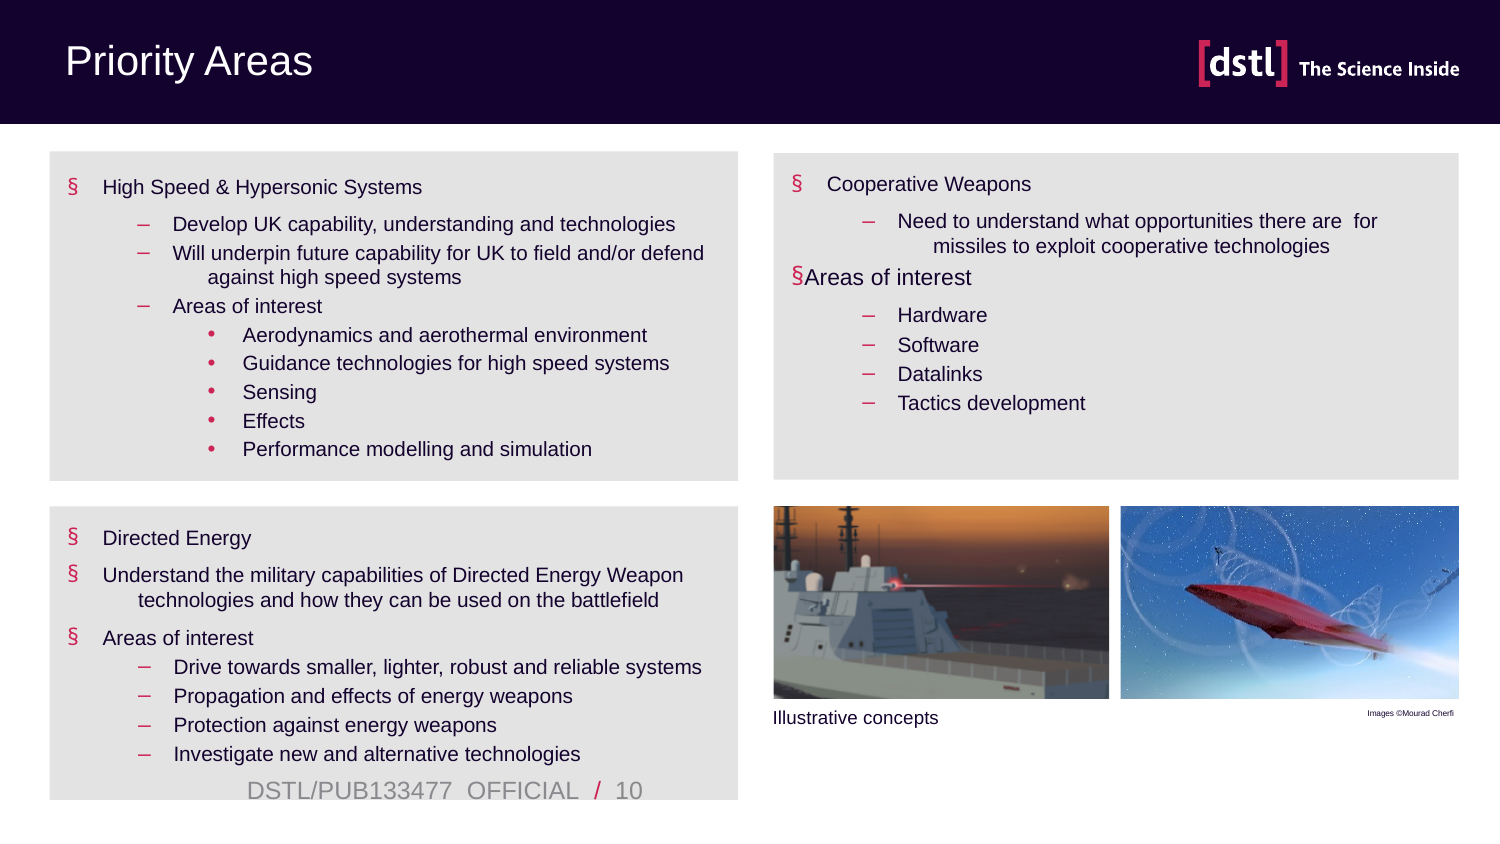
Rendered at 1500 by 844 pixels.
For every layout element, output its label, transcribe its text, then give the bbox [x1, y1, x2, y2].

text_box Illustrative concepts [757, 698, 955, 736]
list Cooperative Weapons Need to understand what opportunities there are for missiles to exploit cooperative technologies Areas of interest Hardware Software Datalinks Tactics development [773, 153, 1459, 480]
text_box Directed Energy Understand the military capabilities of Directed Energy Weapon technologies and how they can be used on the battlefield Areas of interest Drive towards smaller, lighter, robust and reliable systems Propagation and effects of energy weapons Protection against energy weapons Investigate new and alternative technologies [49, 506, 739, 800]
list High Speed & Hypersonic Systems Develop UK capability, understanding and technologies Will underpin future capability for UK to field and/or defend against high speed systems Areas of interest Aerodynamics and aerothermal environment Guidance technologies for high speed systems Sensing Effects Performance modelling and simulation [49, 151, 739, 481]
text_box Images ©Mourad Cherfi [1352, 700, 1474, 726]
title Priority Areas [5, 8, 1129, 115]
picture [1120, 506, 1459, 699]
text_box DSTL/PUB133477 OFFICIAL / 10 [232, 767, 1459, 812]
picture [773, 506, 1110, 699]
